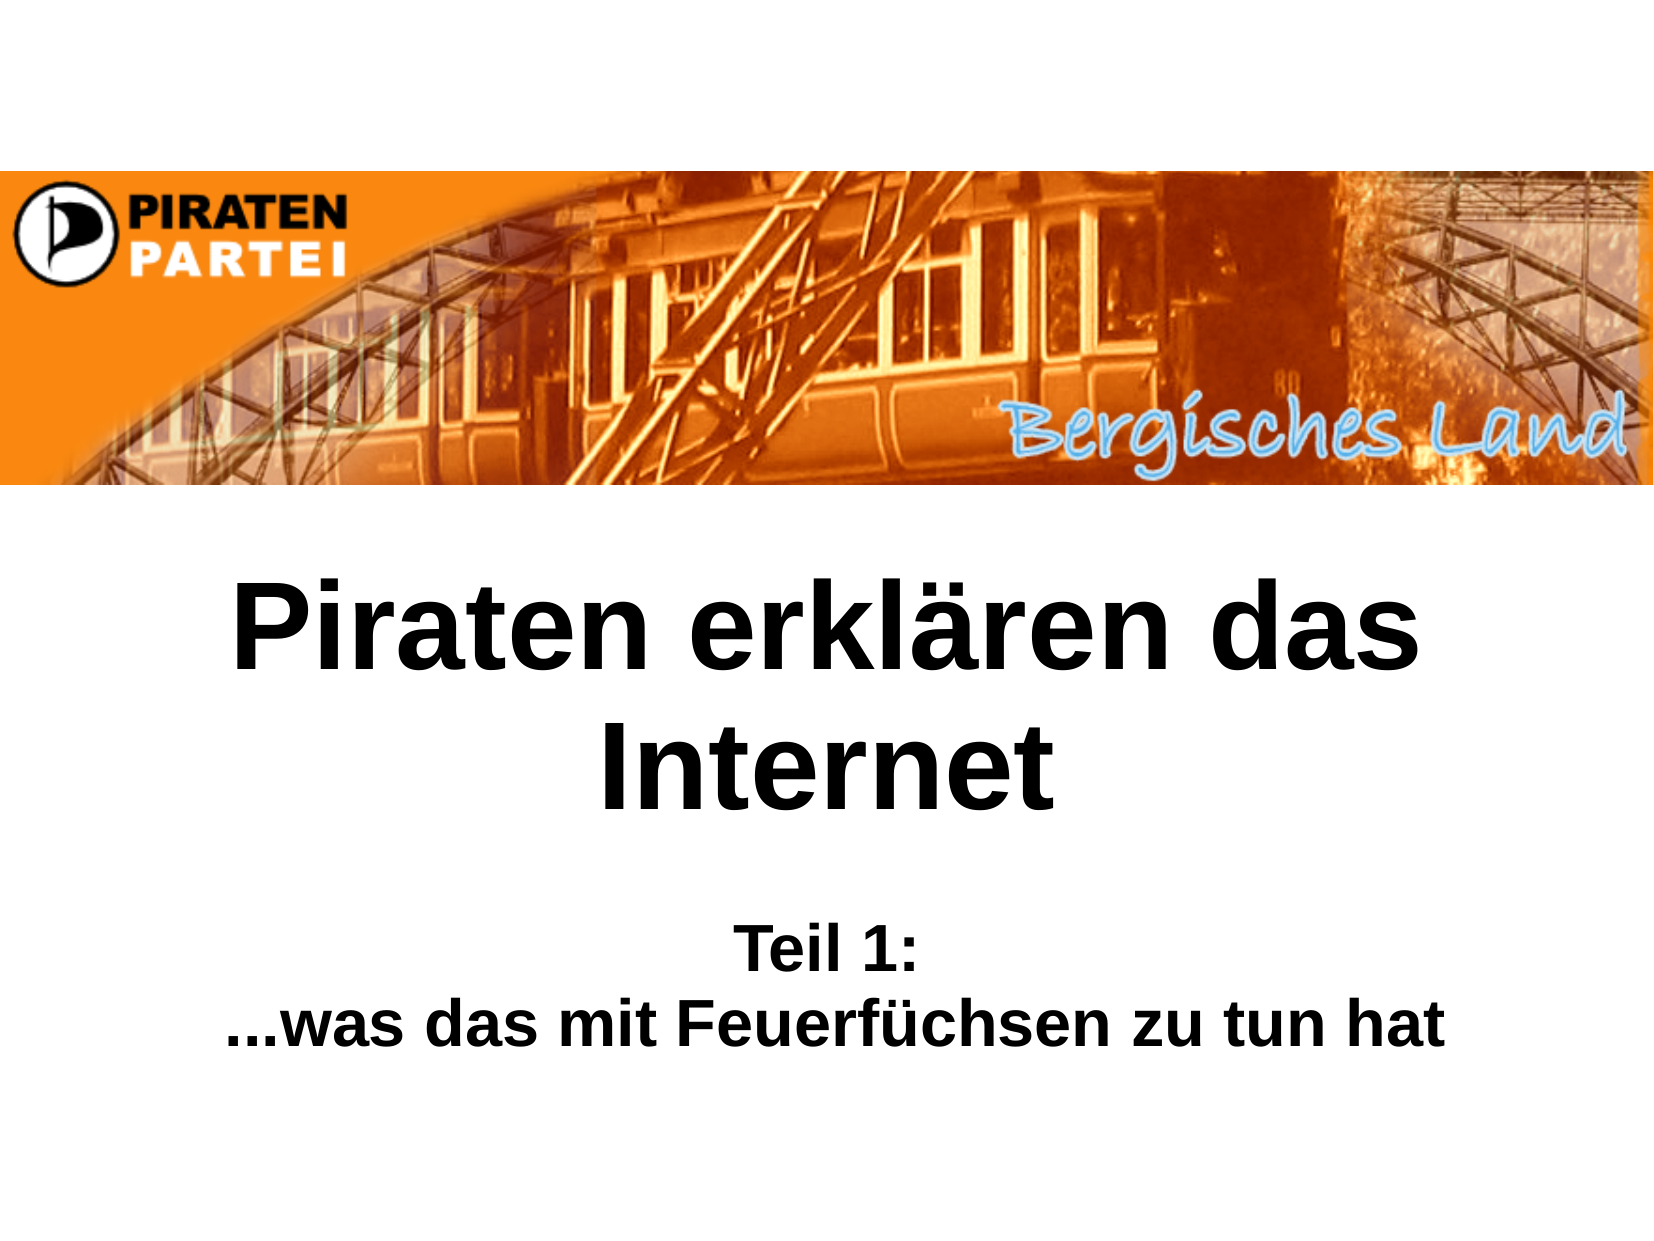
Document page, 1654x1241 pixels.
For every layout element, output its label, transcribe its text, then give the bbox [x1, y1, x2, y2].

text_box Piraten erklären das Internet Teil 1: ...was das mit Feuerfüchsen zu tun hat [0, 549, 1654, 1068]
picture [0, 171, 1654, 485]
